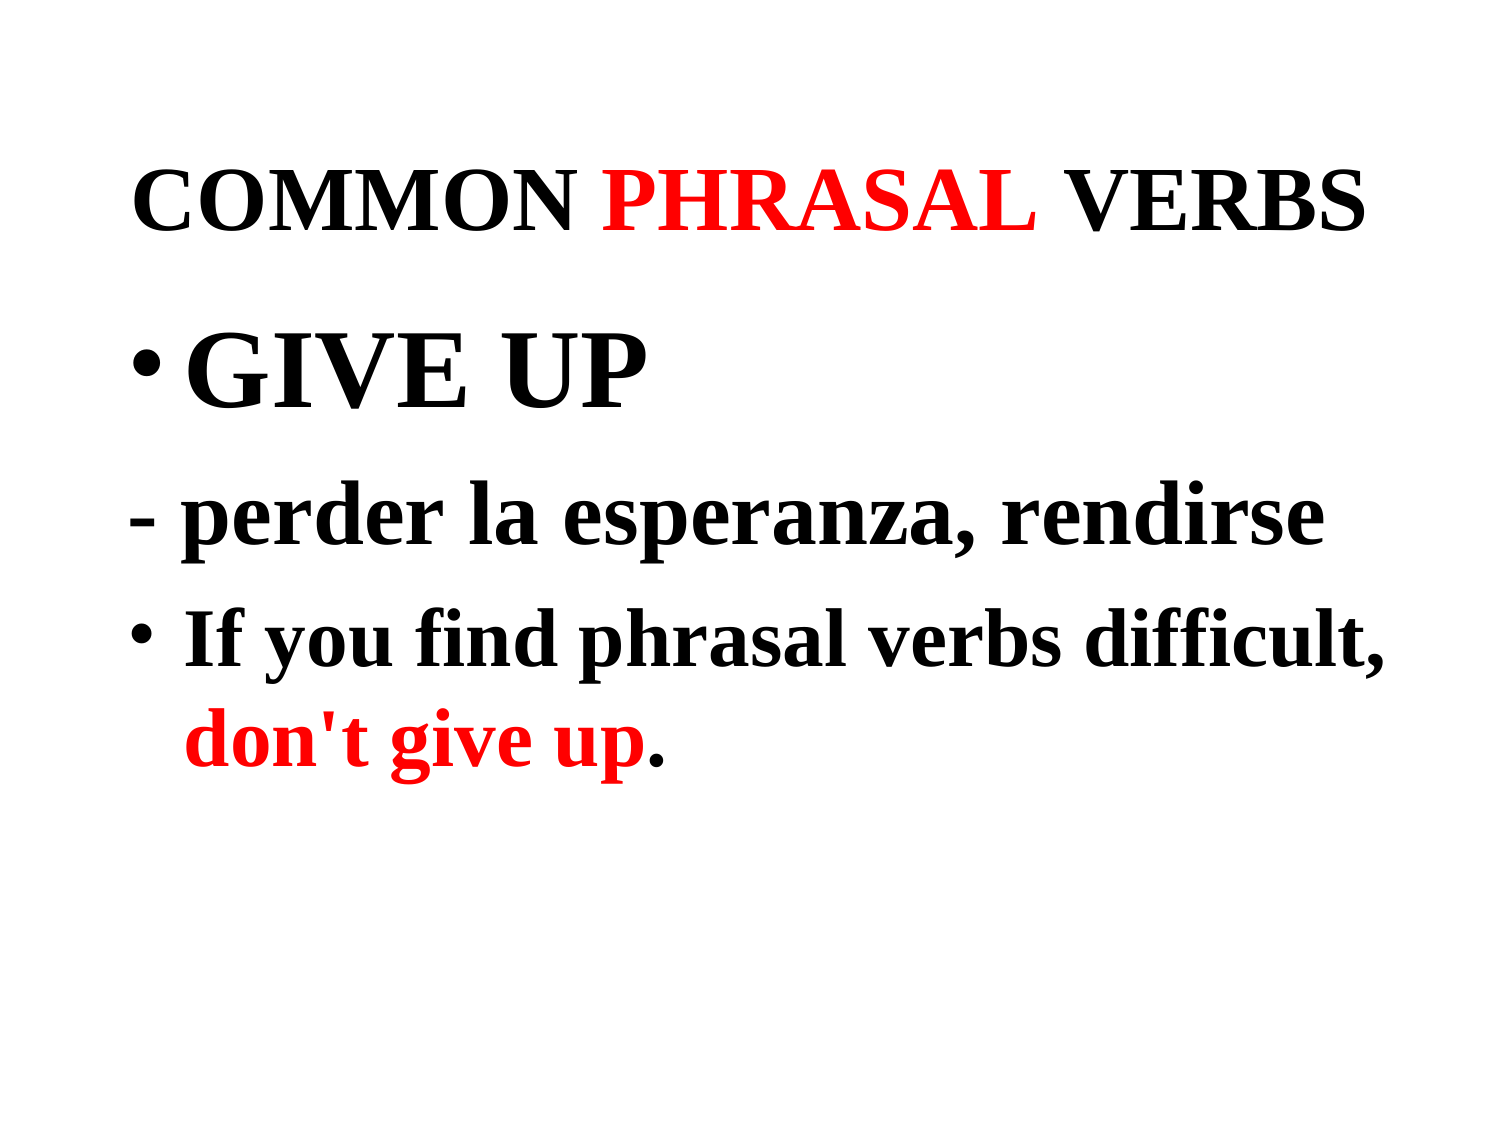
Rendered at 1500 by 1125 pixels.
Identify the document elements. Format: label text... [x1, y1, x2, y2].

list GIVE UP - perder la esperanza, rendirse If you find phrasal verbs difficult, don't give up. [112, 287, 1436, 1000]
title COMMON PHRASAL VERBS [112, 99, 1388, 287]
